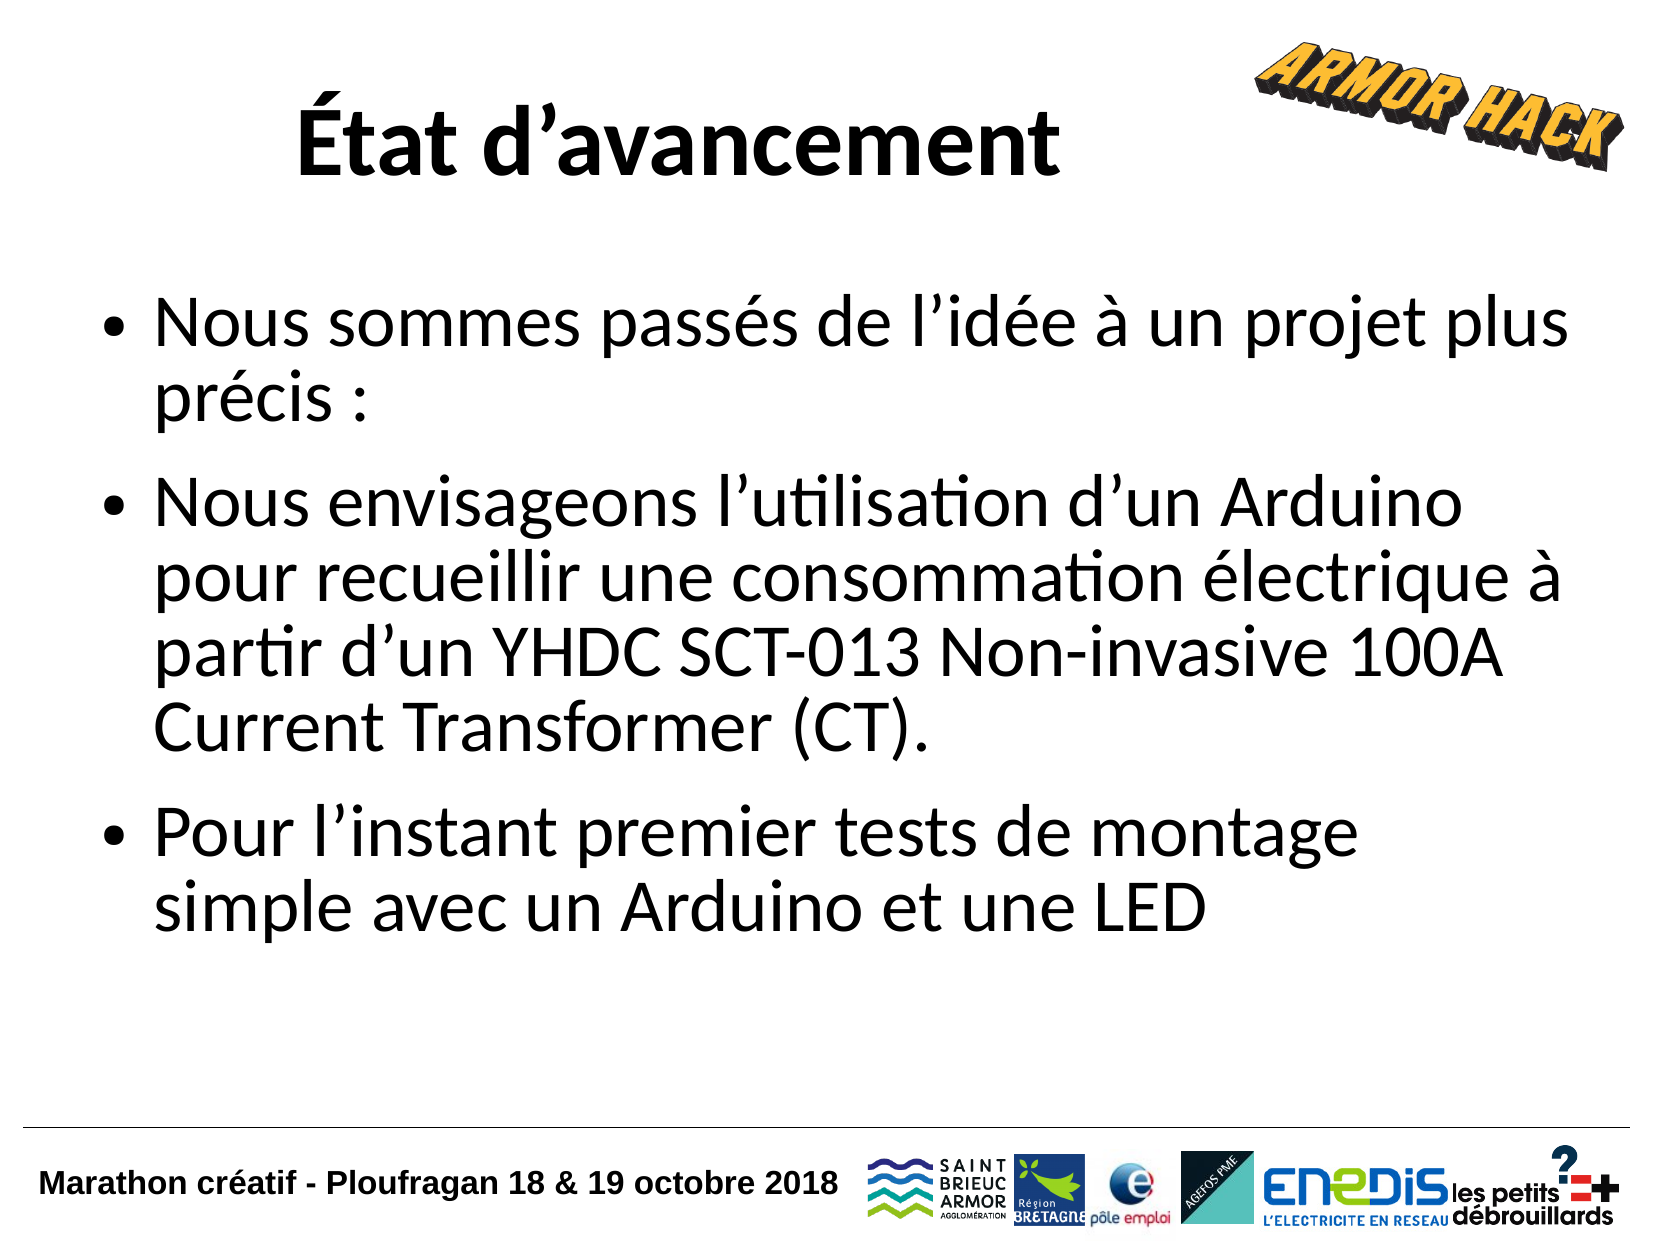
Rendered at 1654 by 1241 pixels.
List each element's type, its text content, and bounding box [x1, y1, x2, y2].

picture [1248, 35, 1630, 178]
picture [1259, 1145, 1619, 1241]
list Nous sommes passés de l’idée à un projet plus précis : Nous envisageons l’utilisation d’un Arduino pour recueillir une consommation électrique à partir d’un YHDC SCT-013 Non-invasive 100A Current Transformer (CT). Pour l’instant premier tests de montage simple avec un Arduino et une LED [82, 290, 1571, 1109]
text_box Marathon créatif - Ploufragan 18 & 19 octobre 2018 [23, 1157, 866, 1210]
picture [866, 1149, 1176, 1241]
picture [1181, 1151, 1254, 1225]
title État d’avancement [11, 47, 1347, 255]
